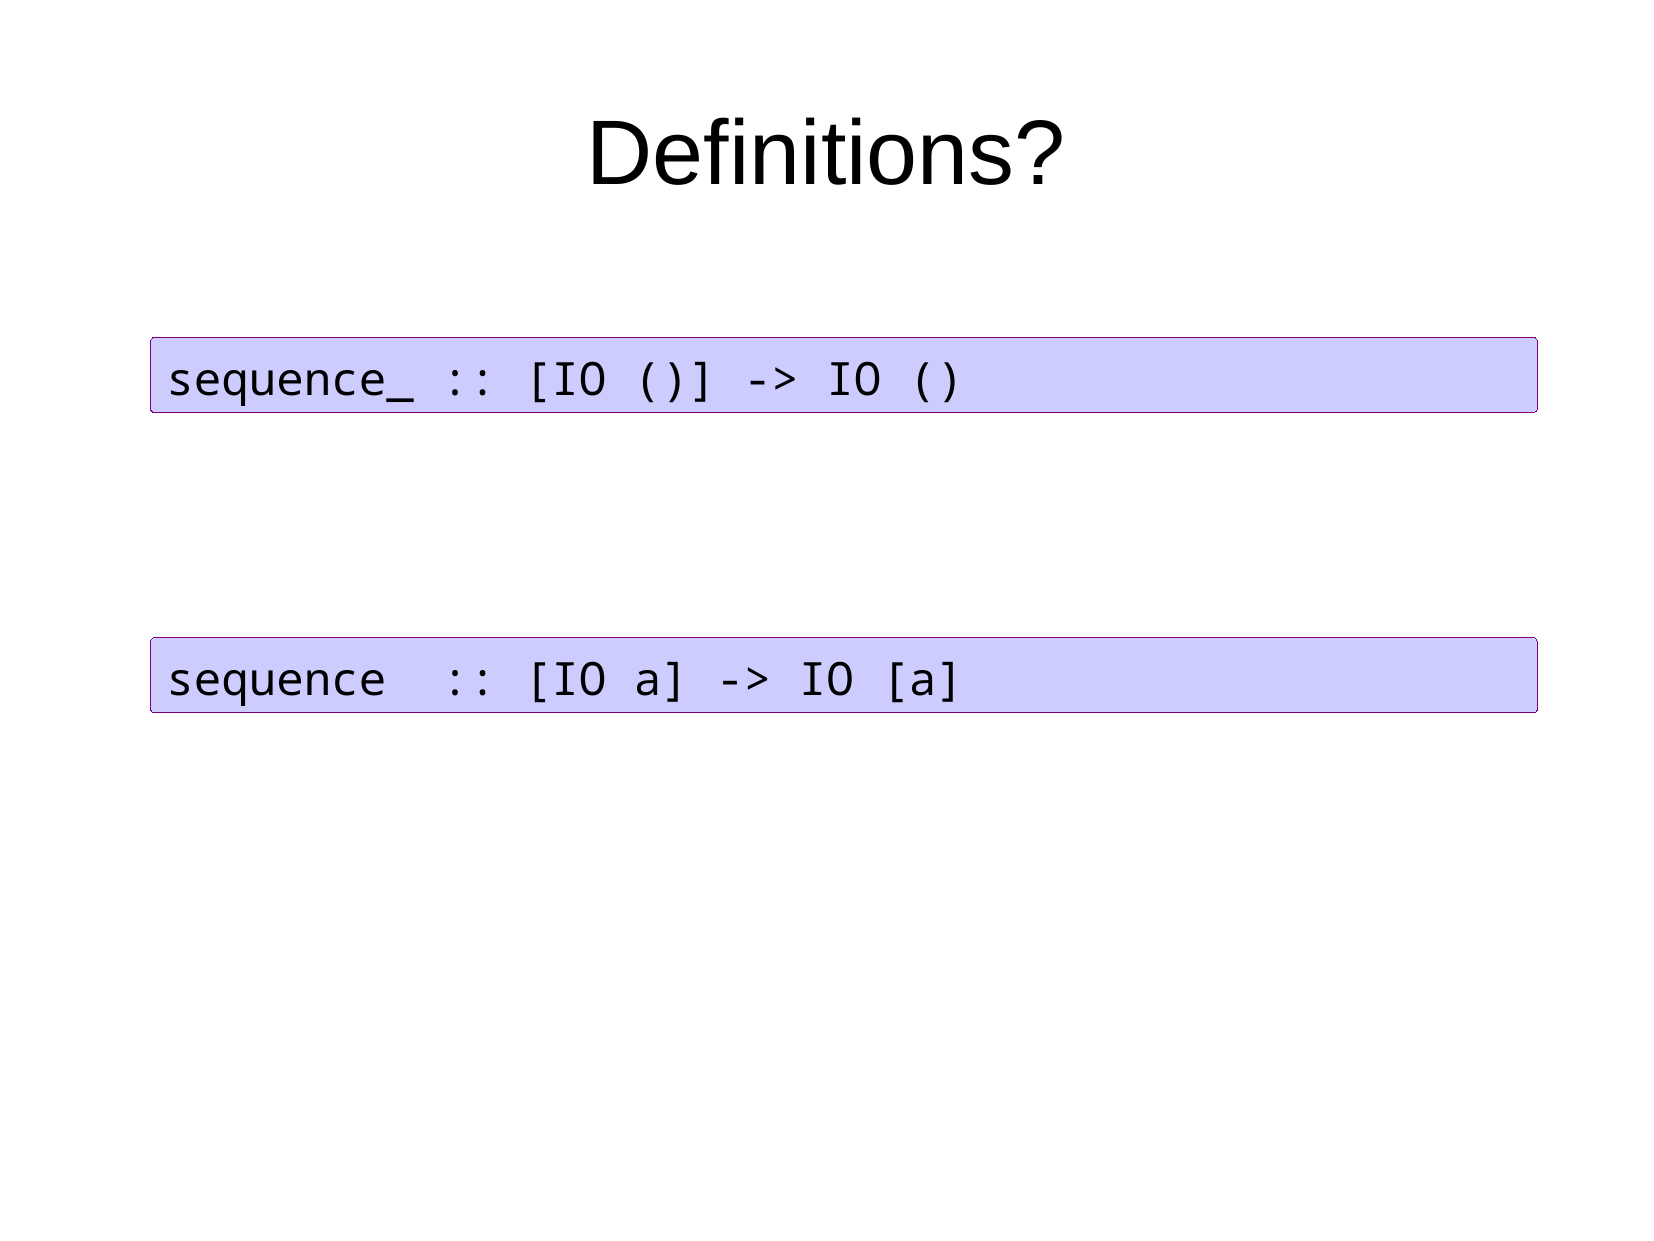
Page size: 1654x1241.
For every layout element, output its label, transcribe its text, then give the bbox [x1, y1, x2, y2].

title Definitions? [82, 56, 1571, 250]
text_box sequence :: [IO a] -> IO [a] [150, 637, 1538, 713]
text_box sequence_ :: [IO ()] -> IO () [150, 337, 1538, 413]
